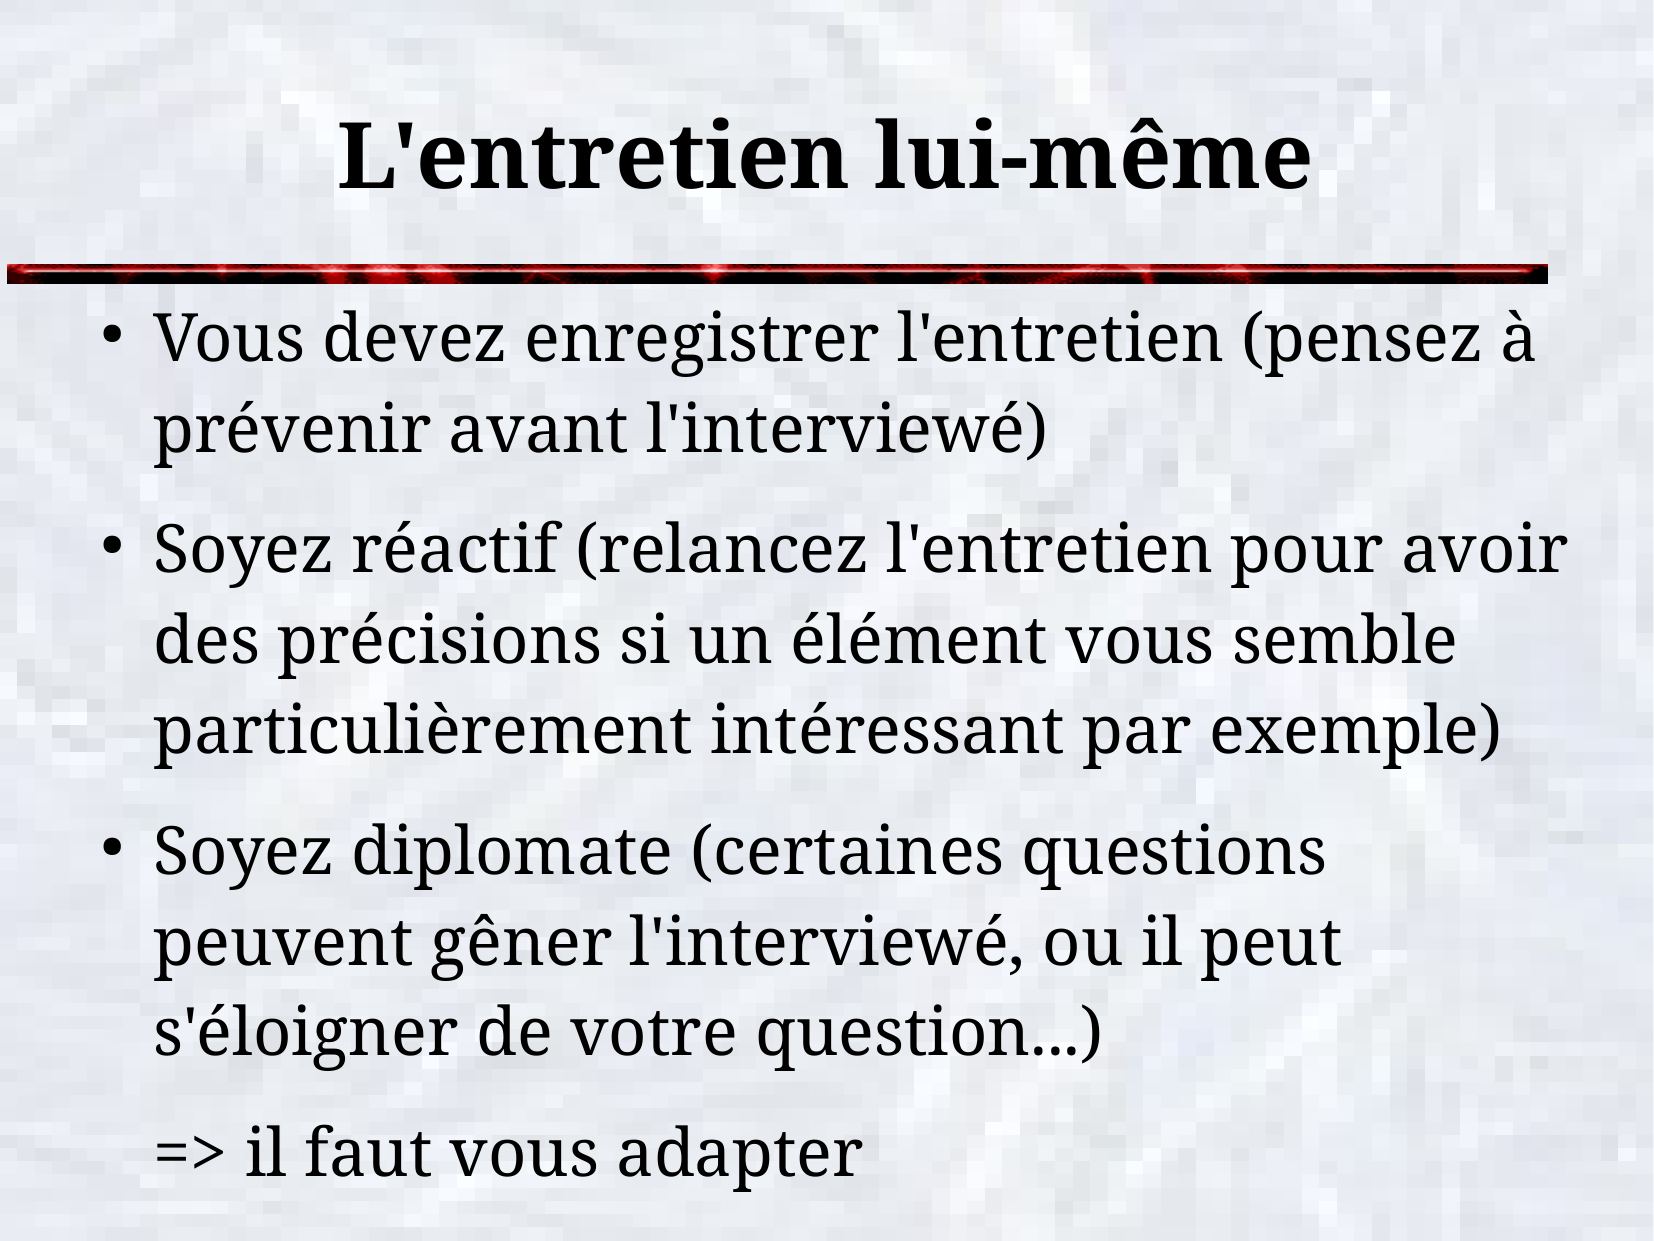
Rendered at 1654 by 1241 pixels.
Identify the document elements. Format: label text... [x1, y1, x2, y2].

picture [0, 0, 1654, 1241]
list Vous devez enregistrer l'entretien (pensez à prévenir avant l'interviewé) Soyez réactif (relancez l'entretien pour avoir des précisions si un élément vous semble particulièrement intéressant par exemple) Soyez diplomate (certaines questions peuvent gêner l'interviewé, ou il peut s'éloigner de votre question...) => il faut vous adapter [82, 290, 1571, 1109]
title L'entretien lui-même [82, 49, 1571, 257]
